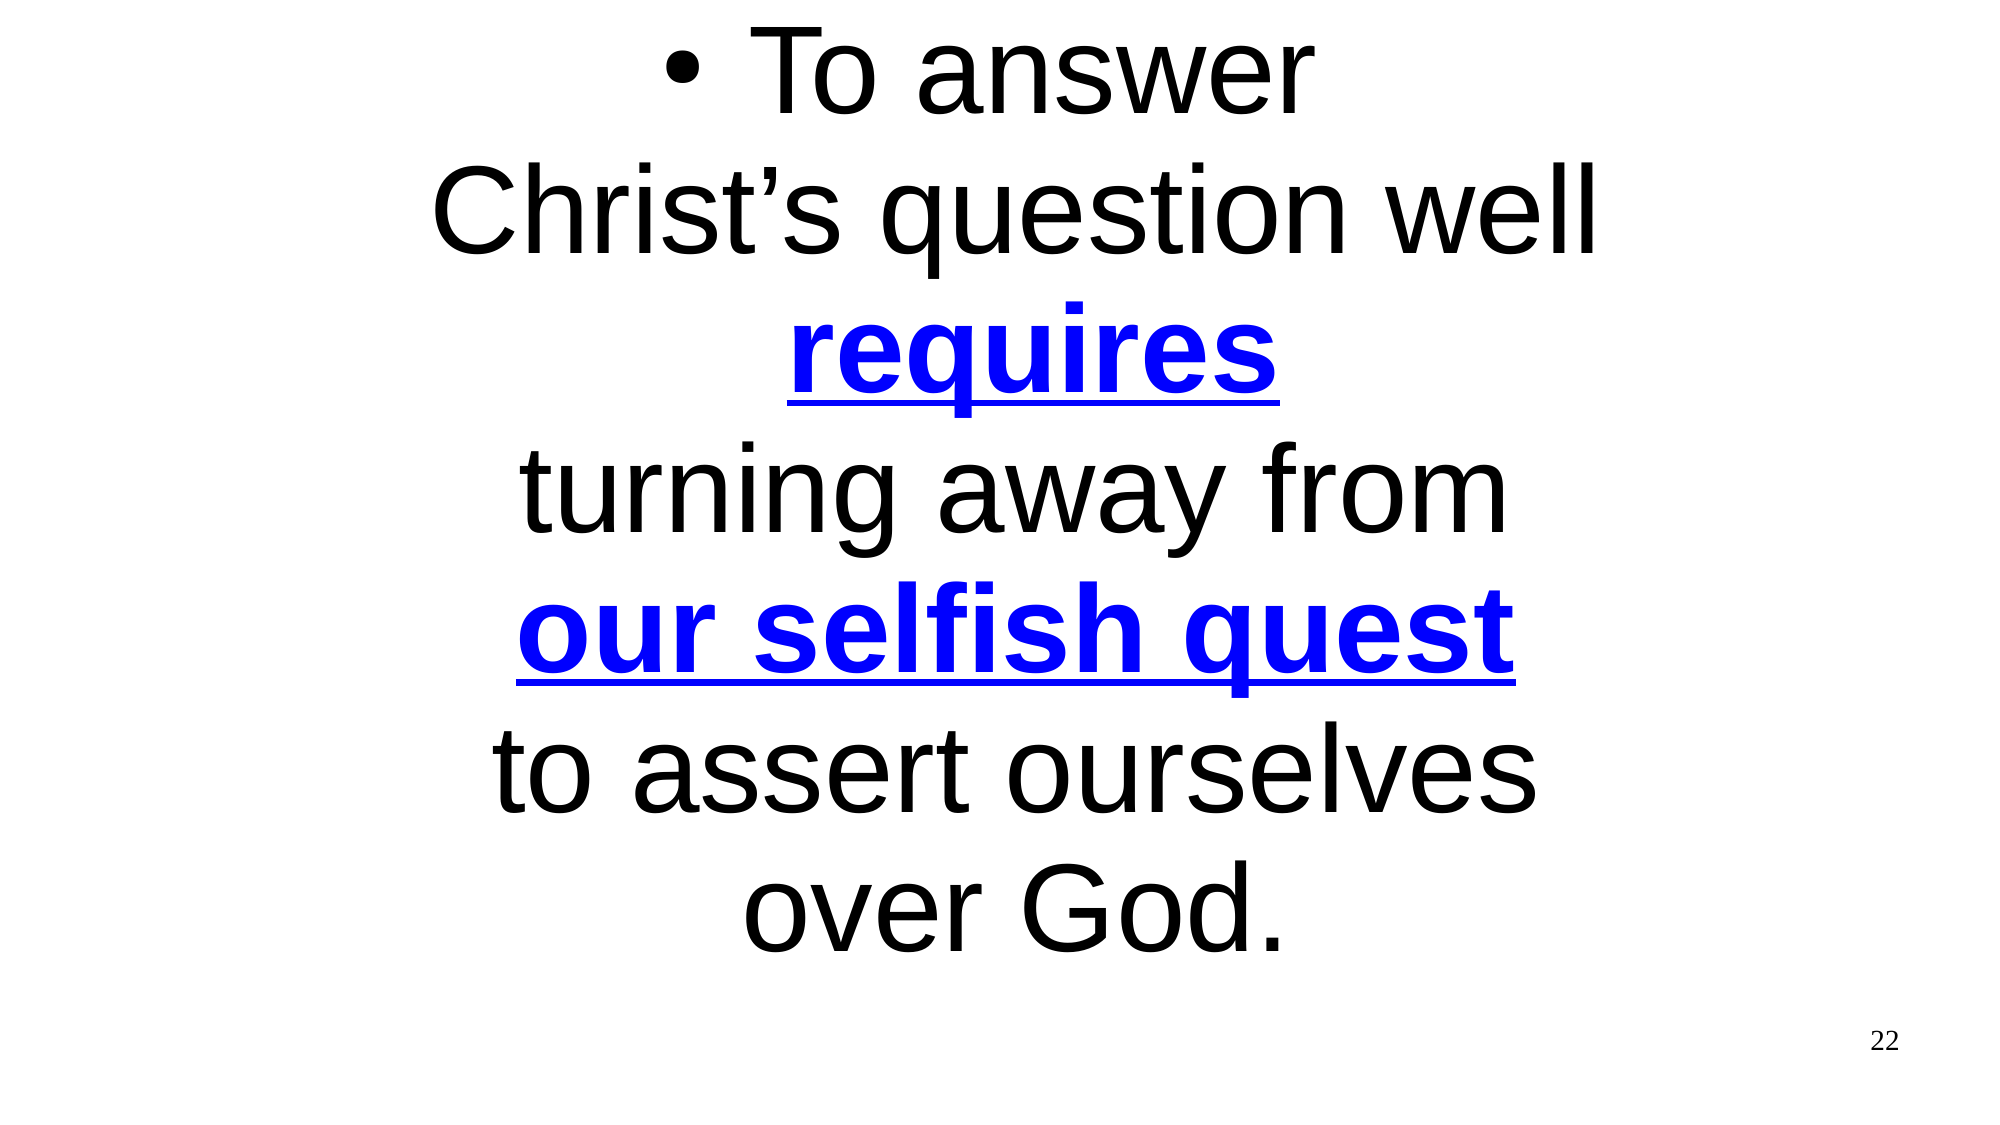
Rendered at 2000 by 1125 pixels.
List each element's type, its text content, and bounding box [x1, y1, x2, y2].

list To answer Christ’s question well requires turning away from our selfish quest to assert ourselves over God. [0, 0, 1996, 1123]
